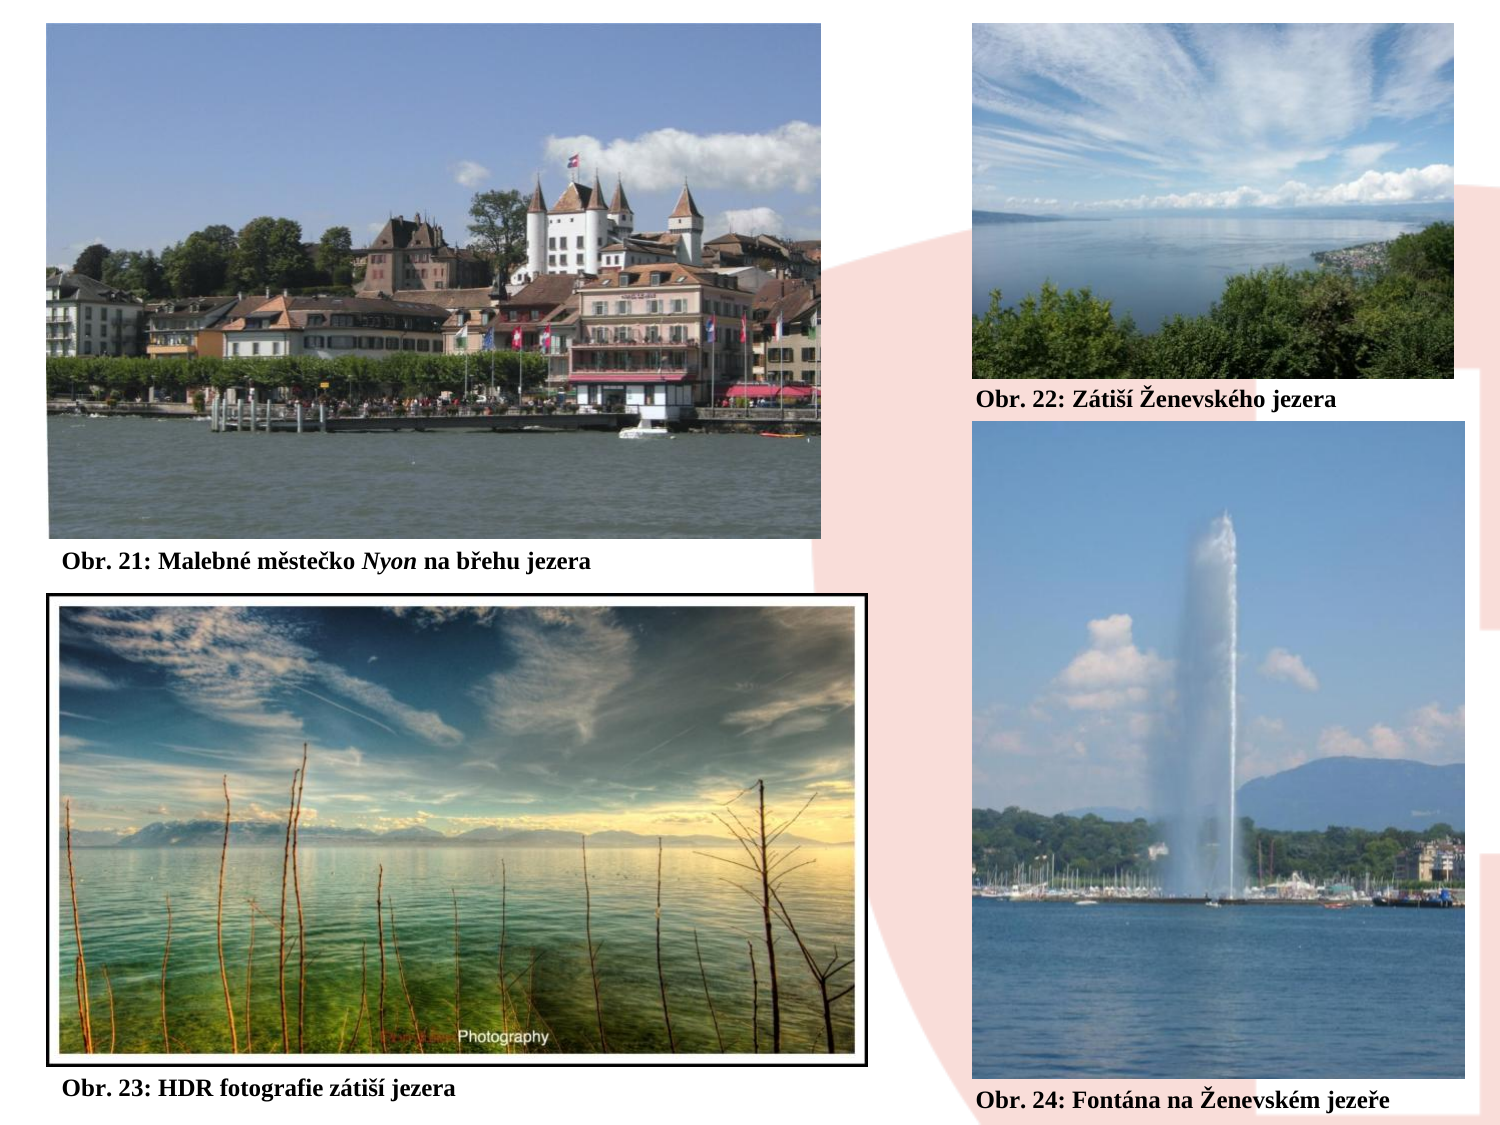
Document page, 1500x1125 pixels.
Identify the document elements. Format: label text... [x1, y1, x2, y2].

text_box Obr. 22: Zátiší Ženevského jezera [960, 375, 1500, 421]
picture [46, 23, 1500, 1125]
text_box Obr. 23: HDR fotografie zátiší jezera [46, 1063, 657, 1110]
text_box Obr. 24: Fontána na Ženevském jezeře [960, 1075, 1500, 1121]
text_box Obr. 21: Malebné městečko Nyon na břehu jezera [46, 536, 751, 582]
